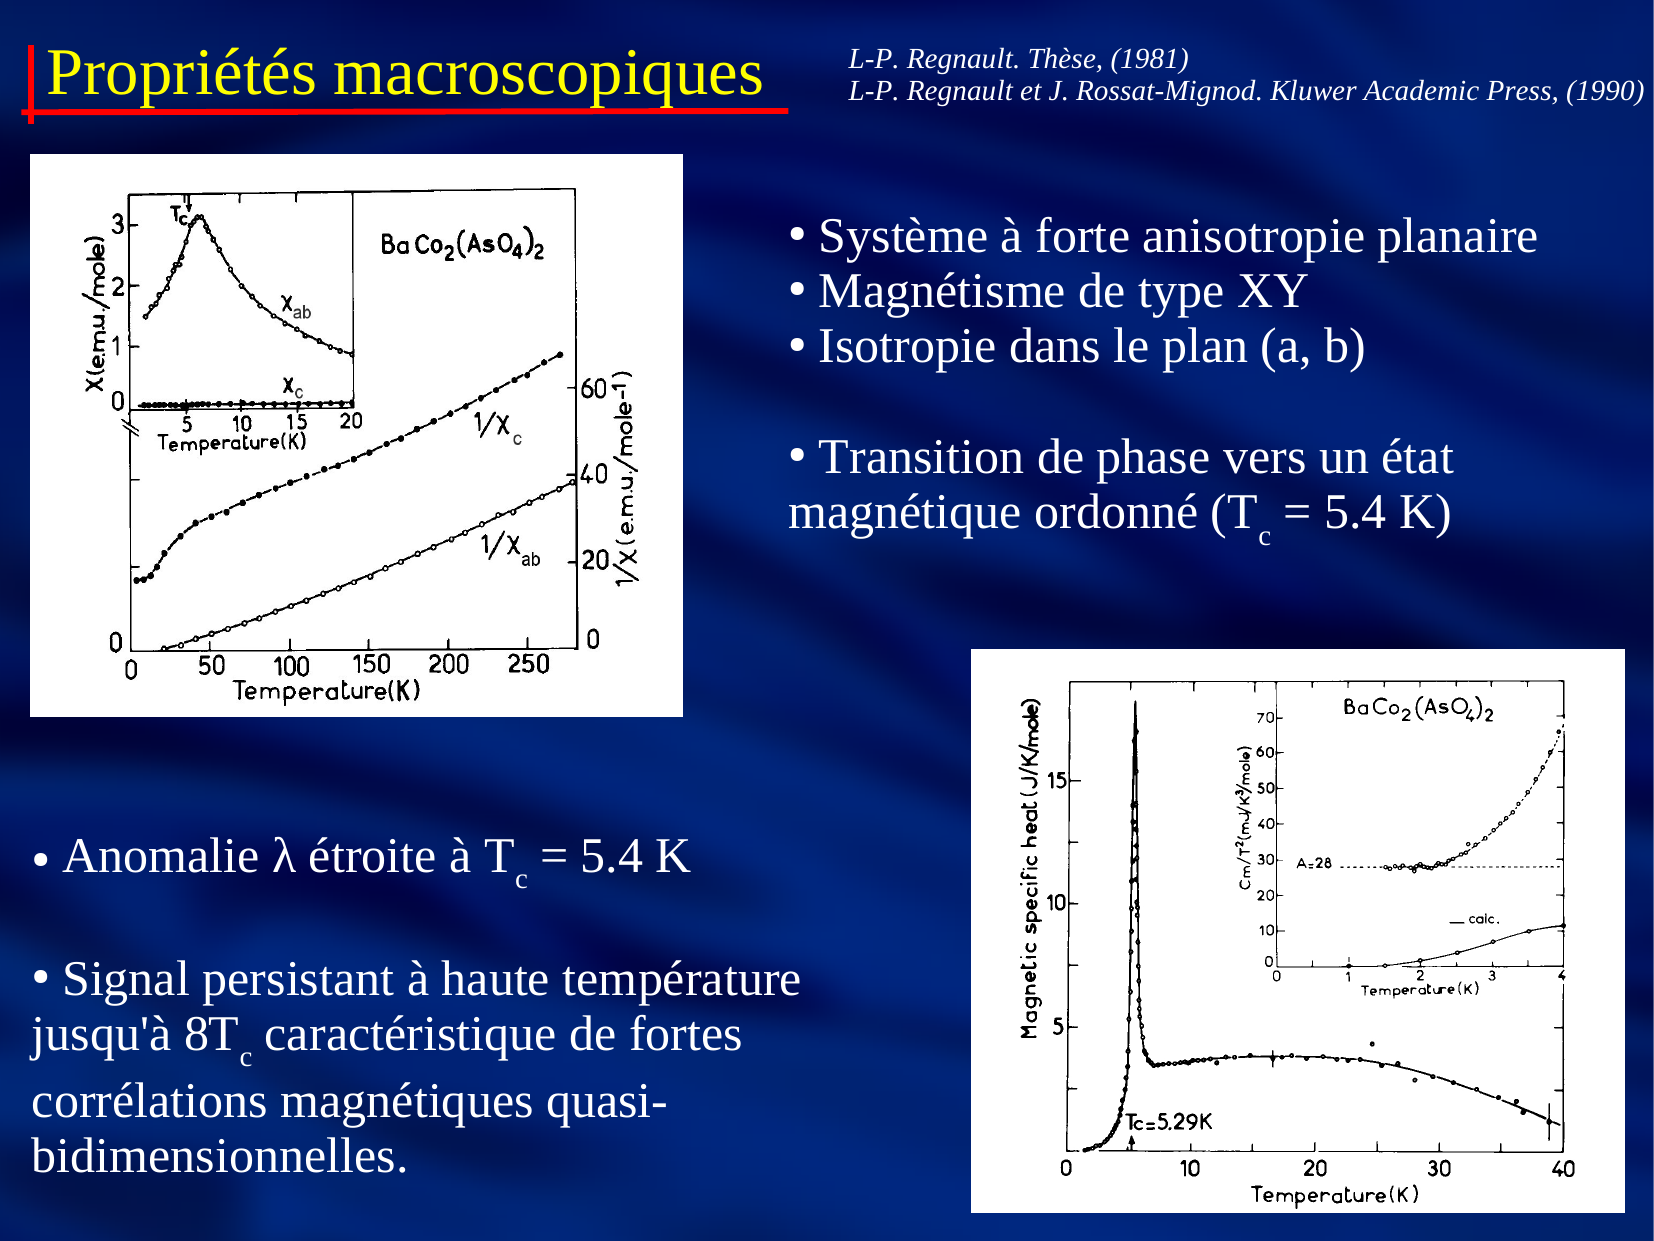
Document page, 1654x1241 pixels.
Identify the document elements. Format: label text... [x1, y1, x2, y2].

text_box L-P. Regnault. Thèse, (1981) L-P. Regnault et J. Rossat-Mignod. Kluwer Academic Press, (1990) [848, 42, 1646, 107]
text_box Propriétés macroscopiques [46, 35, 1231, 110]
text_box Anomalie λ étroite à Tc = 5.4 K Signal persistant à haute température jusqu'à 8Tc caractéristique de fortes corrélations magnétiques quasi-bidimensionnelles. [31, 827, 955, 1129]
picture [0, 0, 1654, 1241]
text_box Système à forte anisotropie planaire Magnétisme de type XY Isotropie dans le plan (a, b) Transition de phase vers un état magnétique ordonné (Tc = 5.4 K) [788, 207, 1626, 552]
